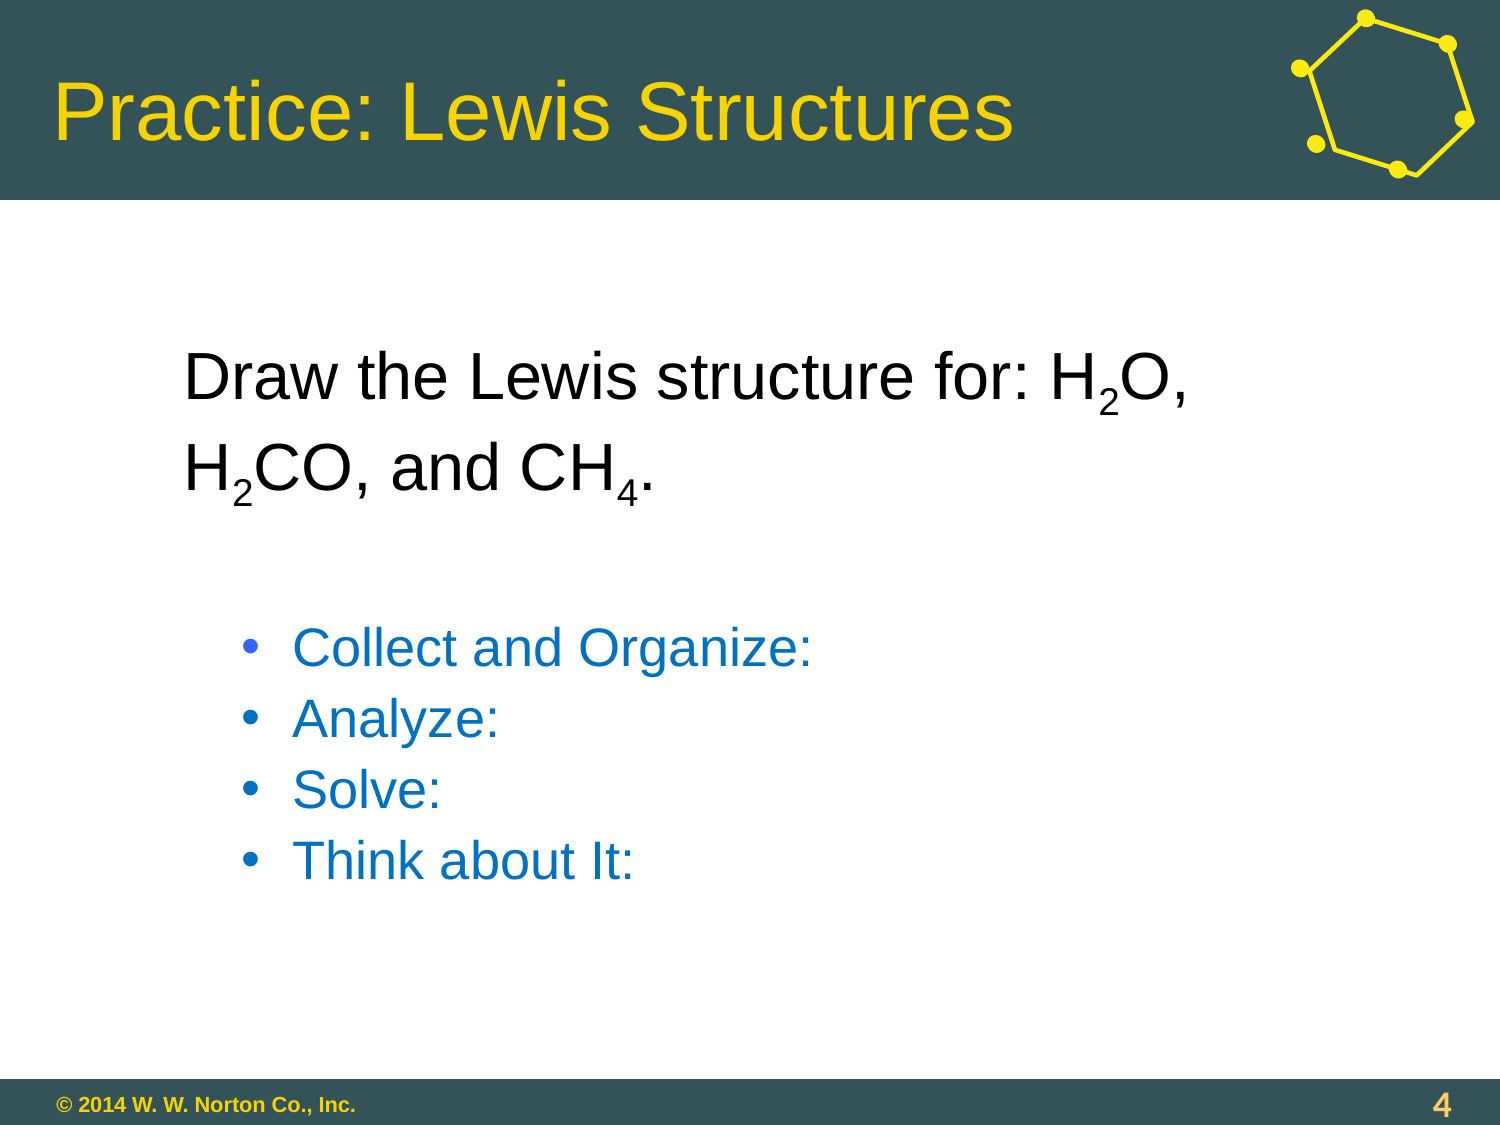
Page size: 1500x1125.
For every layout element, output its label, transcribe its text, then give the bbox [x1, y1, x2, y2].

list Draw the Lewis structure for: H2O, H2CO, and CH4. [112, 324, 1388, 550]
text_box Collect and Organize: Analyze: Solve: Think about It: [187, 612, 994, 899]
slide_number <number> [1417, 1076, 1468, 1125]
title Practice: Lewis Structures [37, 19, 1118, 195]
